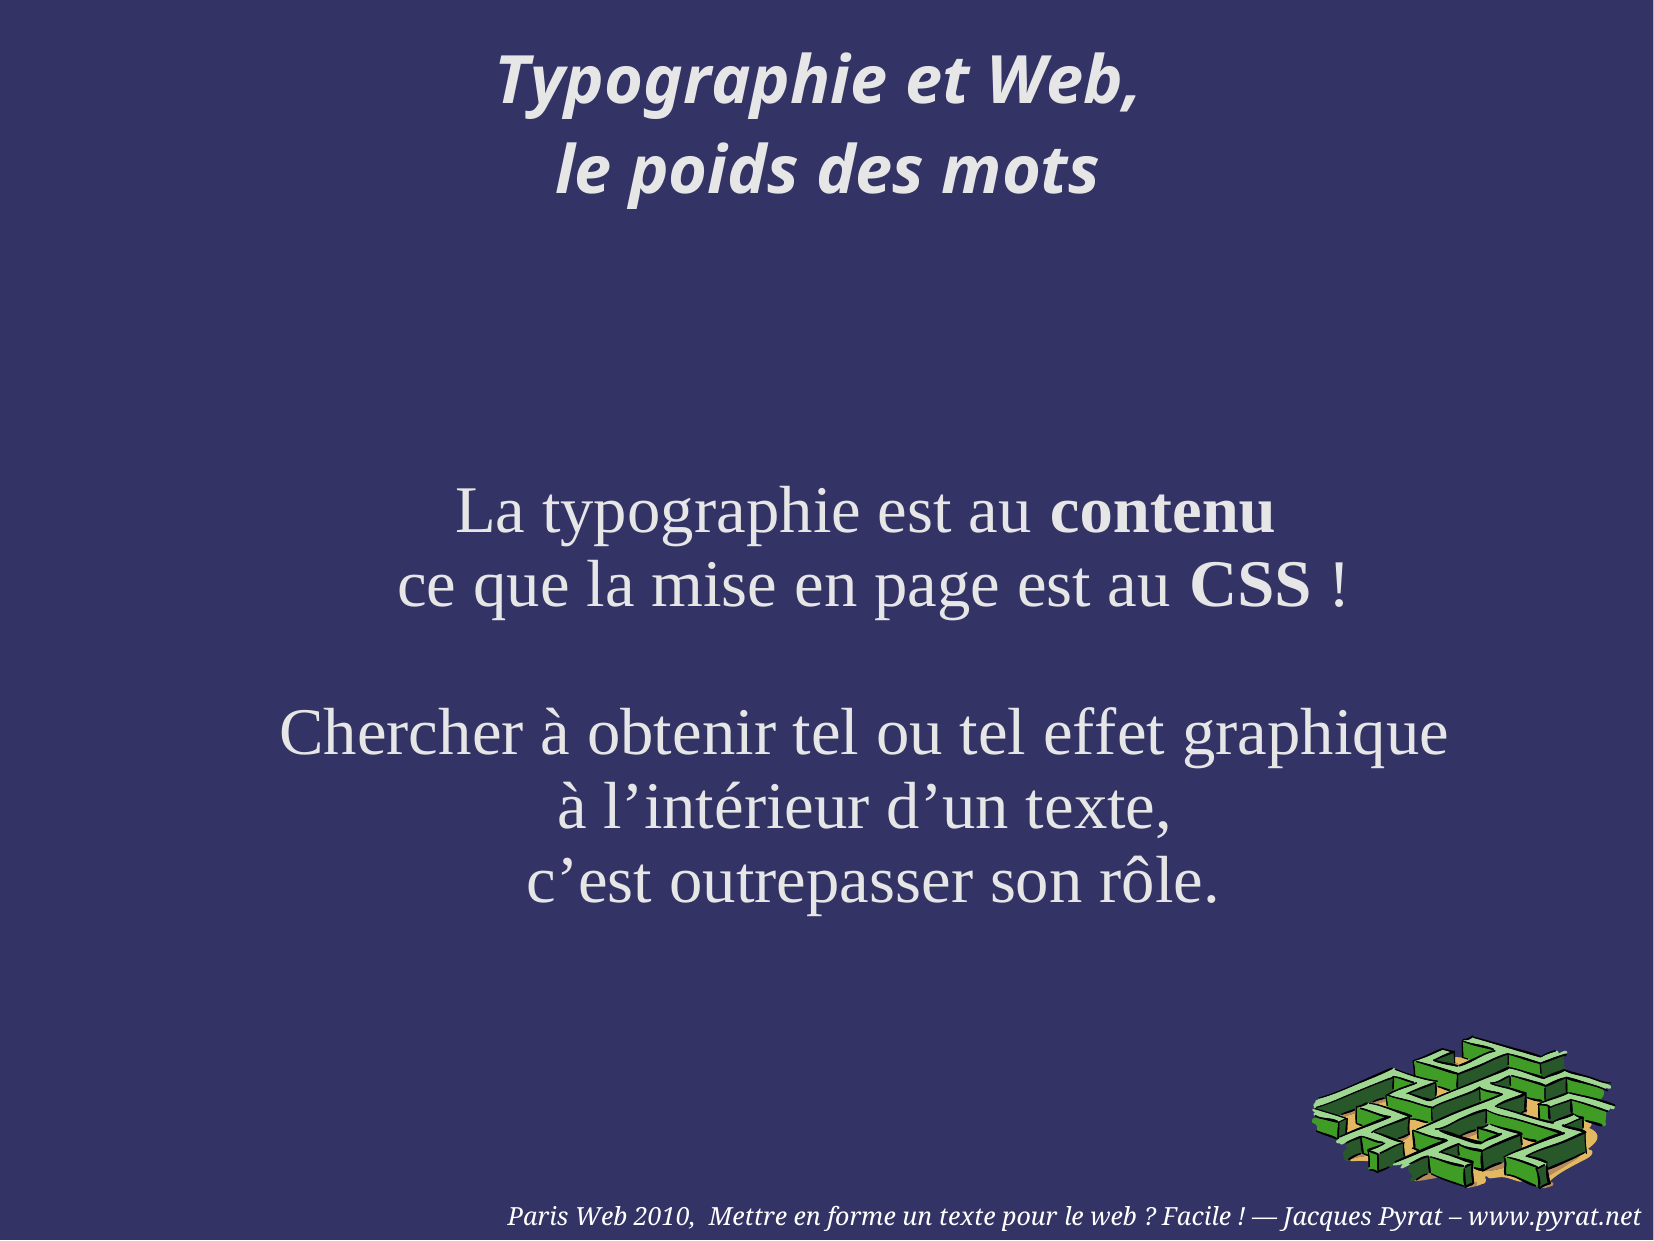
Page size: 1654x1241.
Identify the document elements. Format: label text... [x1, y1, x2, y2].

title Typographie et Web, le poids des mots [121, 19, 1534, 227]
subtitle La typographie est au contenu ce que la mise en page est au CSS ! Chercher à obtenir tel ou tel effet graphique à l’intérieur d’un texte, c’est outrepasser son rôle. [178, 304, 1570, 1086]
